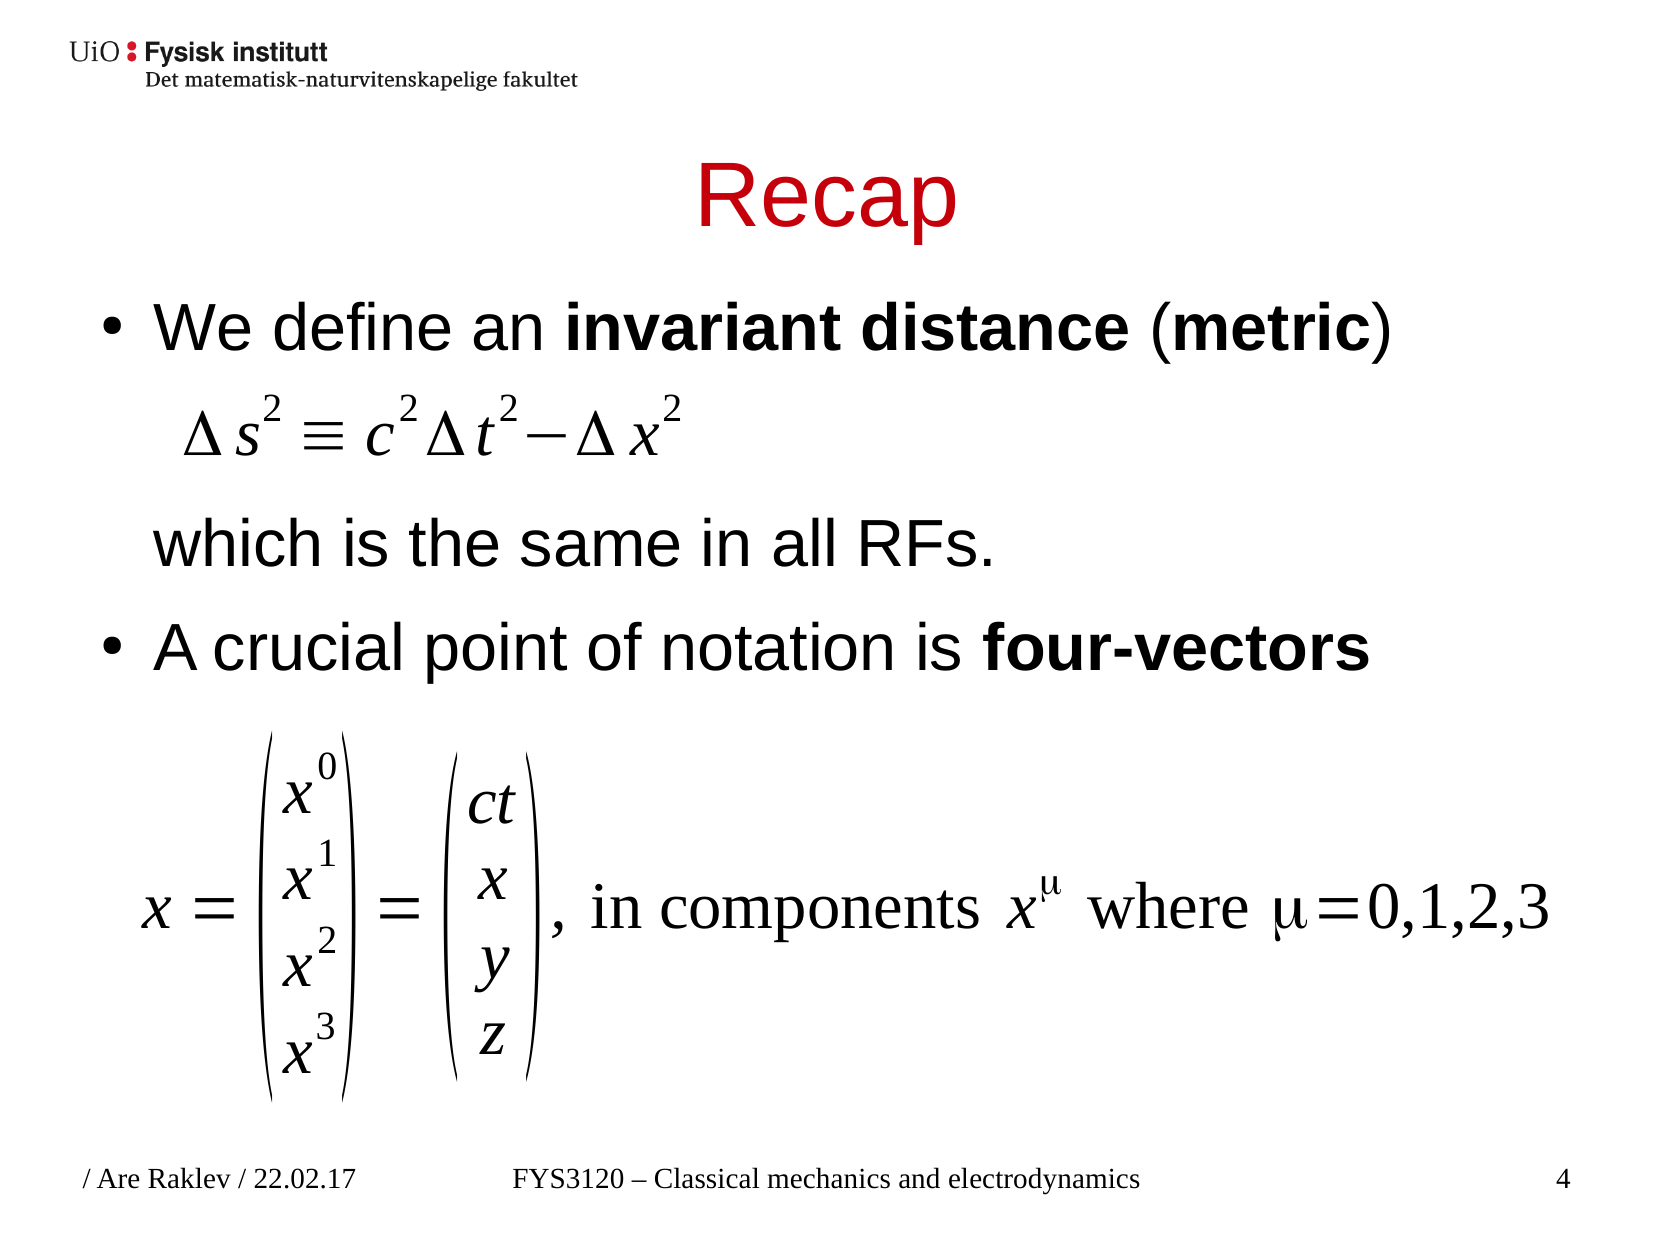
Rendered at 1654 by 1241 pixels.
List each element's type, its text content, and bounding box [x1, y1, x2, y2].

list We define an invariant distance (metric) which is the same in all RFs. A crucial point of notation is four-vectors [82, 290, 1571, 1147]
chart [175, 386, 689, 471]
chart [132, 726, 1558, 1107]
title Recap [82, 90, 1571, 290]
picture [68, 37, 581, 93]
